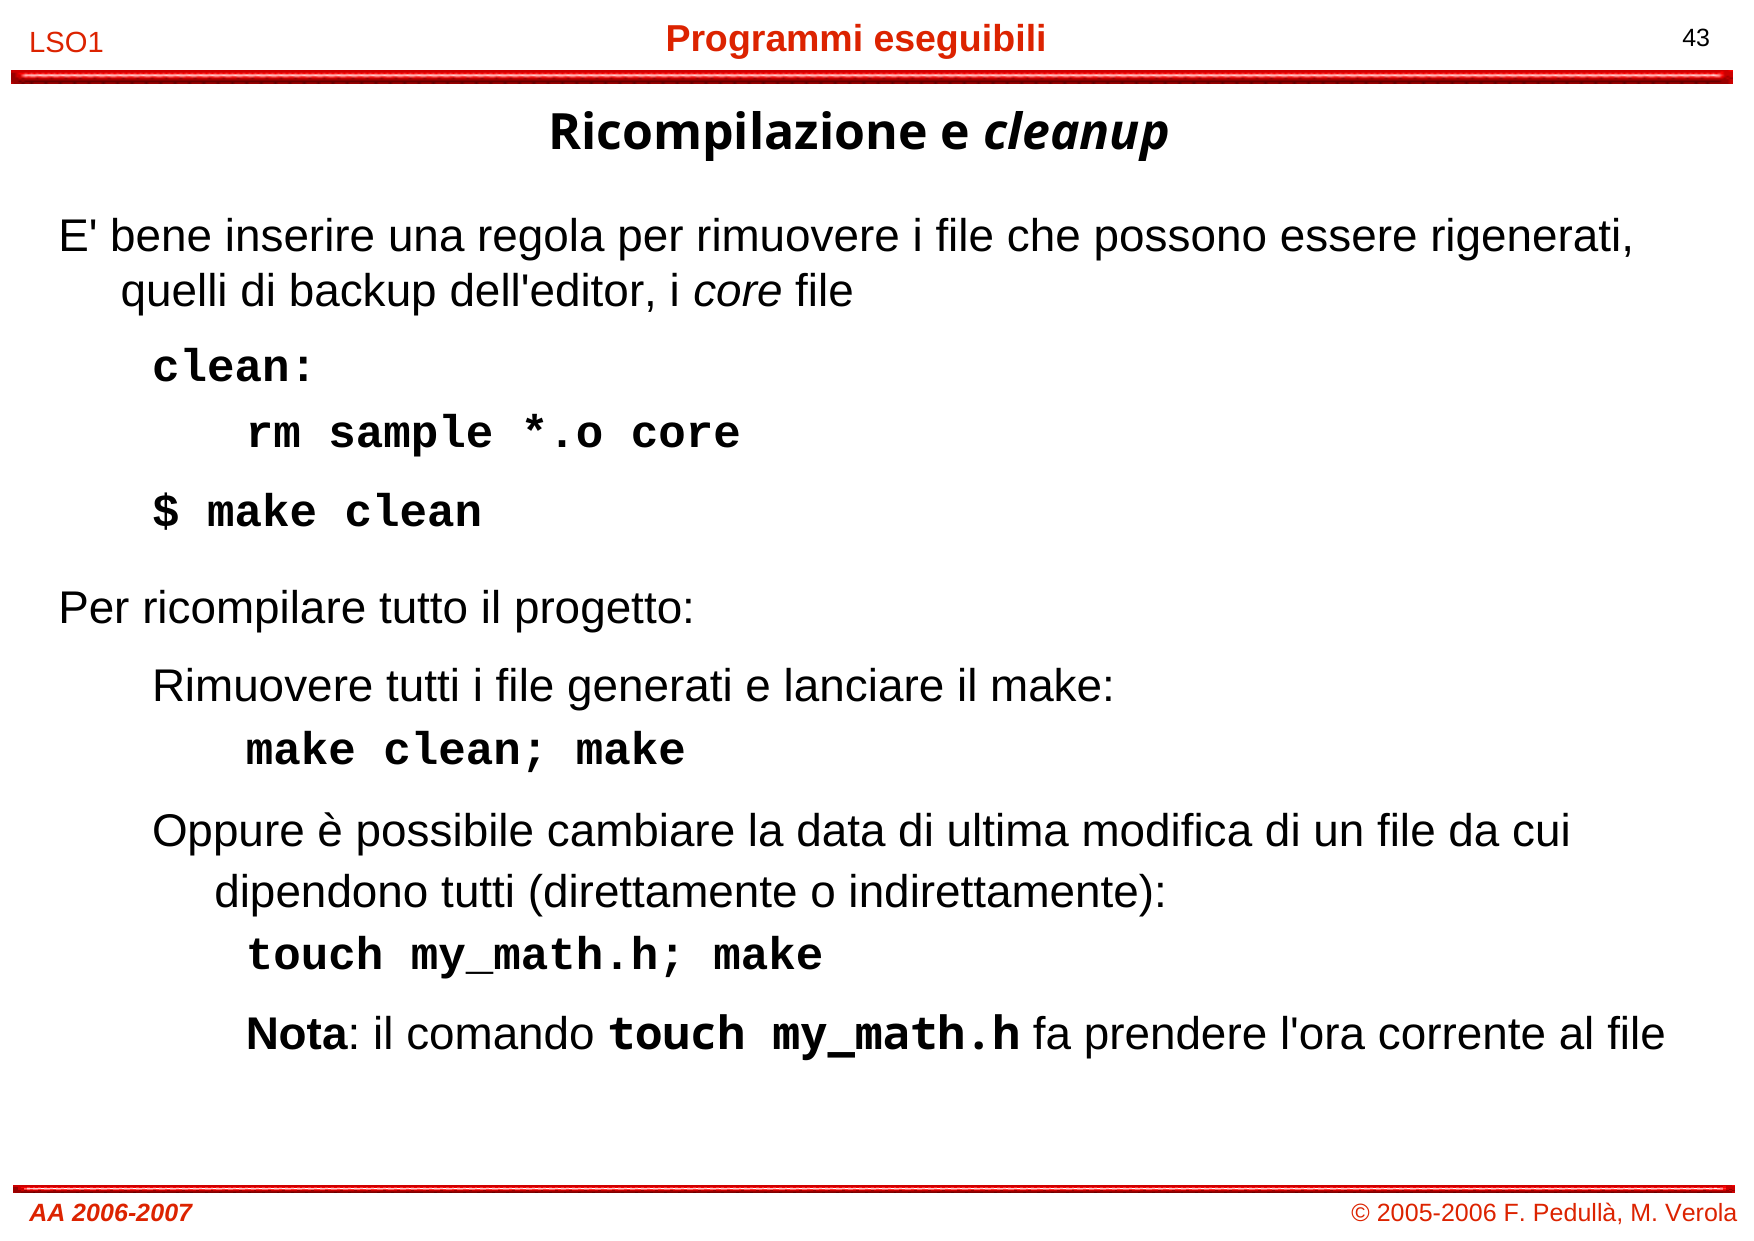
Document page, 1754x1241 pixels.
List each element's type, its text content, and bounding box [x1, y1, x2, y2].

picture [13, 1185, 1735, 1193]
list E' bene inserire una regola per rimuovere i file che possono essere rigenerati, quelli di backup dell'editor, i core file clean: rm sample *.o core $ make clean Per ricompilare tutto il progetto: Rimuovere tutti i file generati e lanciare il make: make clean; make Oppure è possibile cambiare la data di ultima modifica di un file da cui dipendono tutti (direttamente o indirettamente): touch my_math.h; make Nota: il comando touch my_math.h fa prendere l'ora corrente al file [58, 206, 1696, 1144]
picture [11, 70, 1733, 84]
title Ricompilazione e cleanup [492, 76, 1226, 188]
